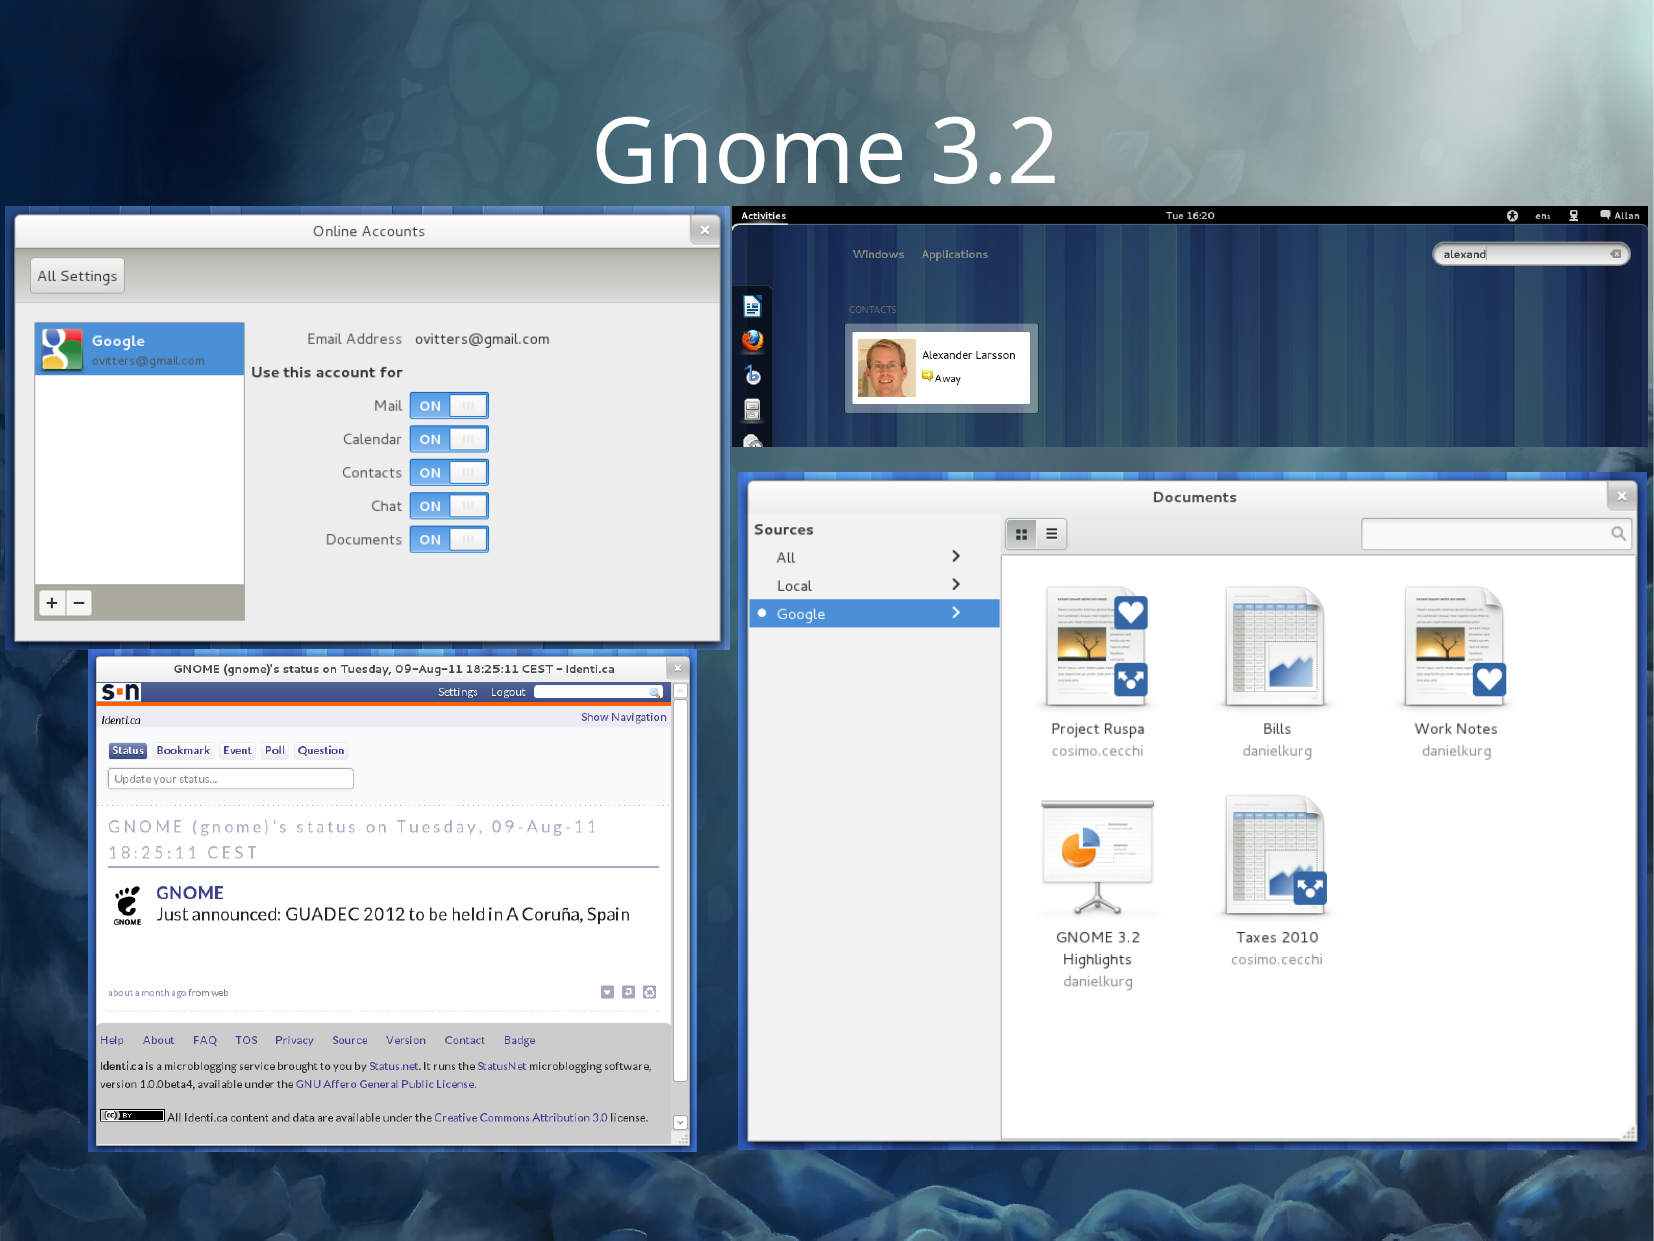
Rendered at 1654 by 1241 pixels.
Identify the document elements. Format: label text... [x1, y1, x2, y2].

picture [0, 0, 1654, 1241]
title Gnome 3.2 [82, 49, 1570, 256]
